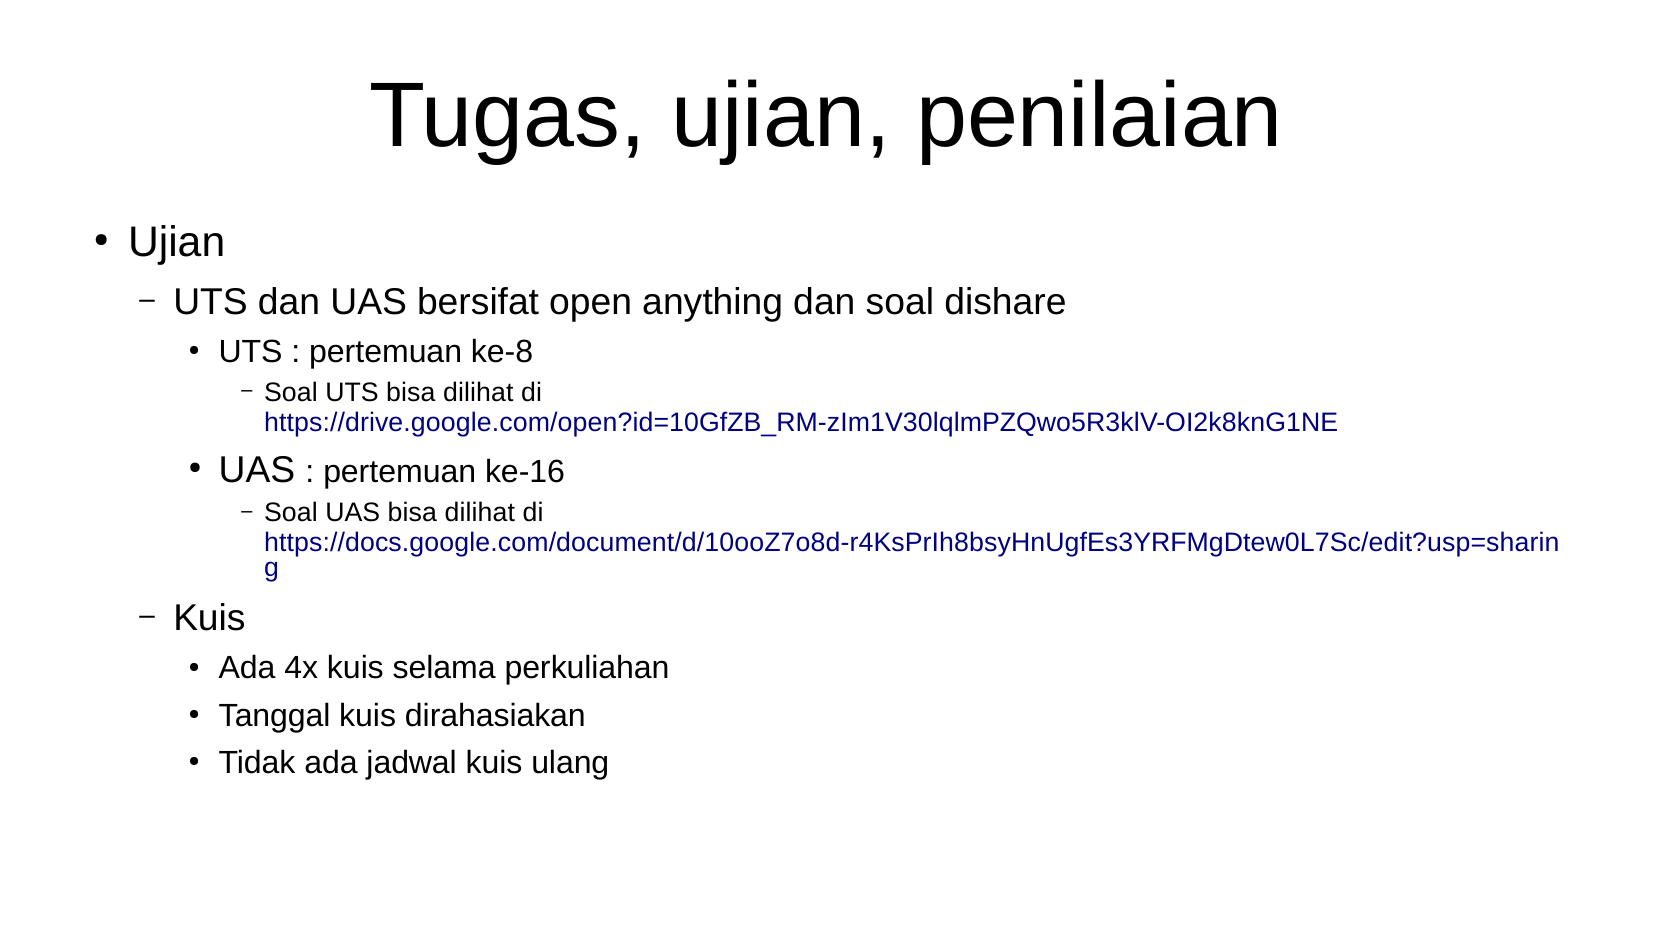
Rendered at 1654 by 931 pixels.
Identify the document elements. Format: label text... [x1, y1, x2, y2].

list Ujian UTS dan UAS bersifat open anything dan soal dishare UTS : pertemuan ke-8 Soal UTS bisa dilihat di https://drive.google.com/open?id=10GfZB_RM-zIm1V30lqlmPZQwo5R3klV-OI2k8knG1NE UAS : pertemuan ke-16 Soal UAS bisa dilihat di https://docs.google.com/document/d/10ooZ7o8d-r4KsPrIh8bsyHnUgfEs3YRFMgDtew0L7Sc/edit?usp=sharing Kuis Ada 4x kuis selama perkuliahan Tanggal kuis dirahasiakan Tidak ada jadwal kuis ulang [82, 217, 1571, 758]
title Tugas, ujian, penilaian [82, 37, 1571, 193]
